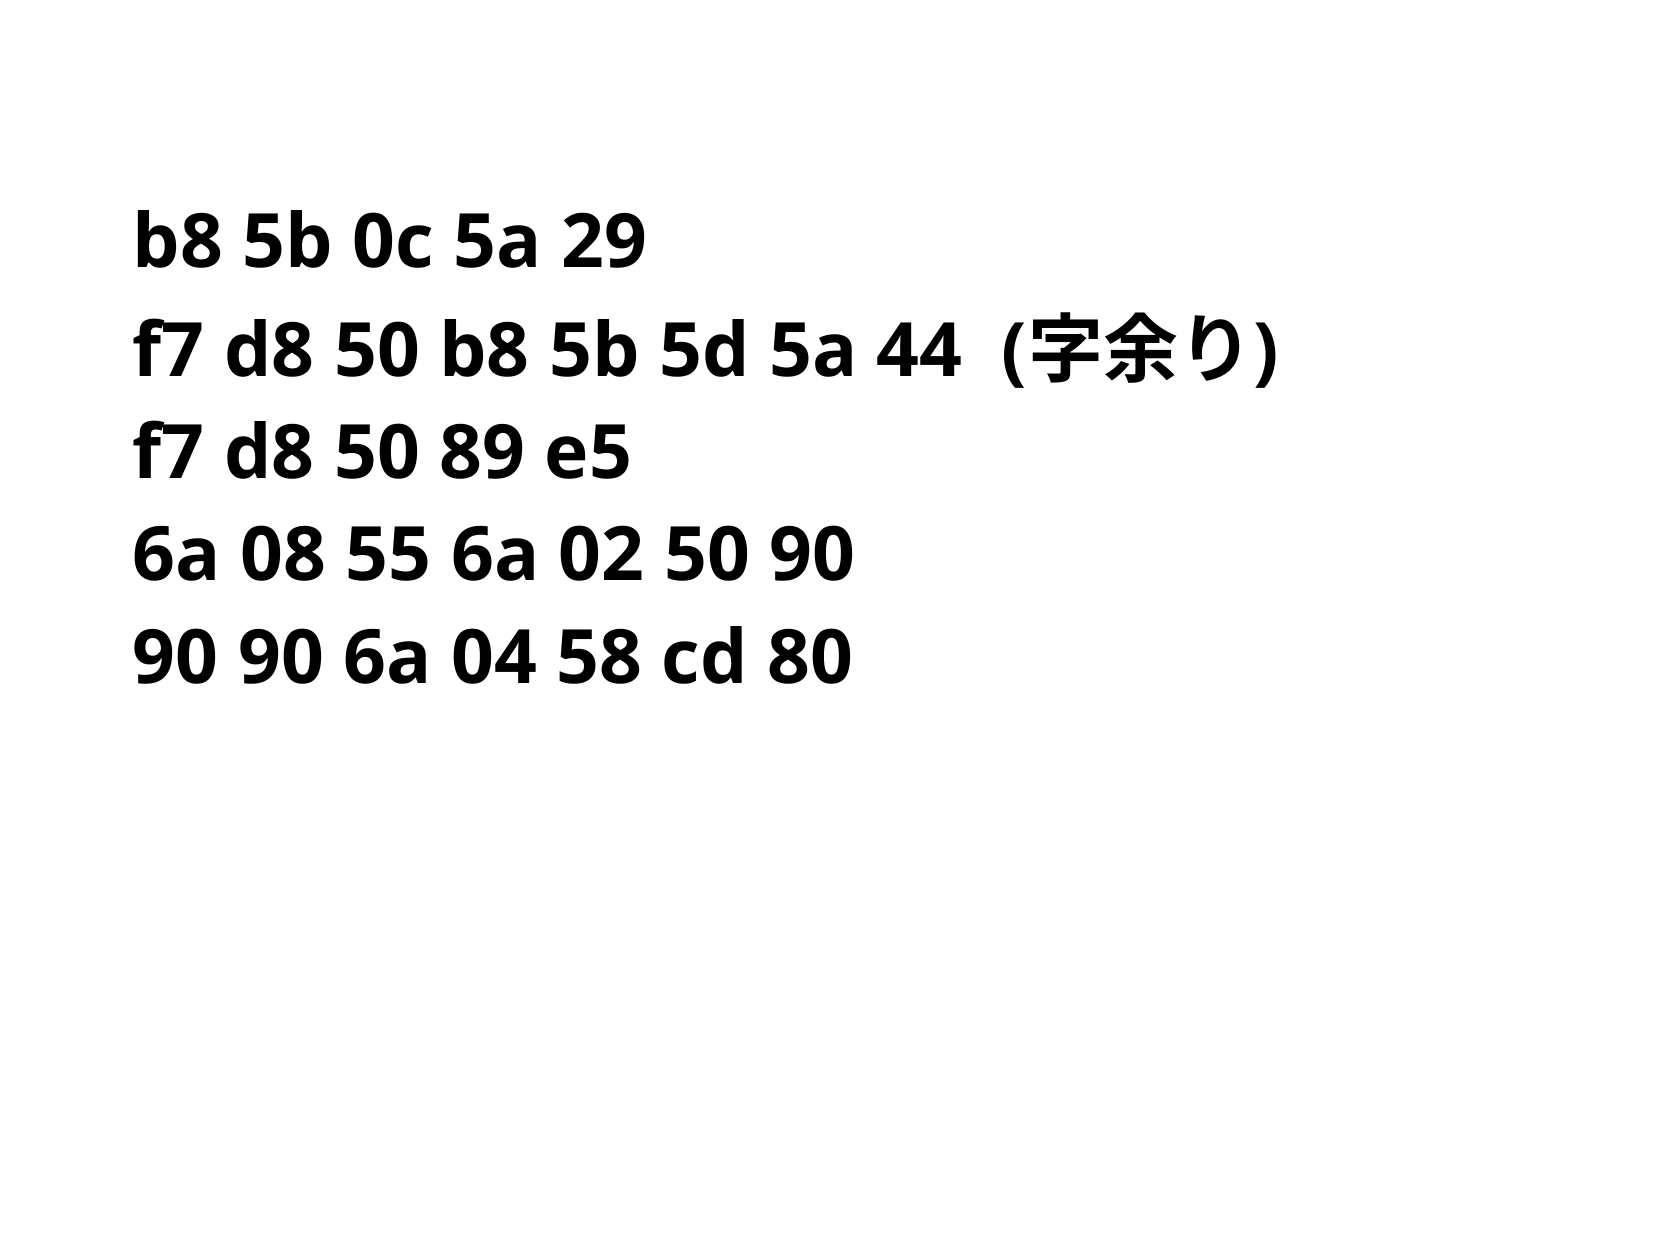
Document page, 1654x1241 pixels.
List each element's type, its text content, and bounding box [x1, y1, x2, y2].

text_box b8 5b 0c 5a 29 f7 d8 50 b8 5b 5d 5a 44 (字余り) f7 d8 50 89 e5 6a 08 55 6a 02 50 90 90 90 6a 04 58 cd 80 [118, 179, 1549, 680]
